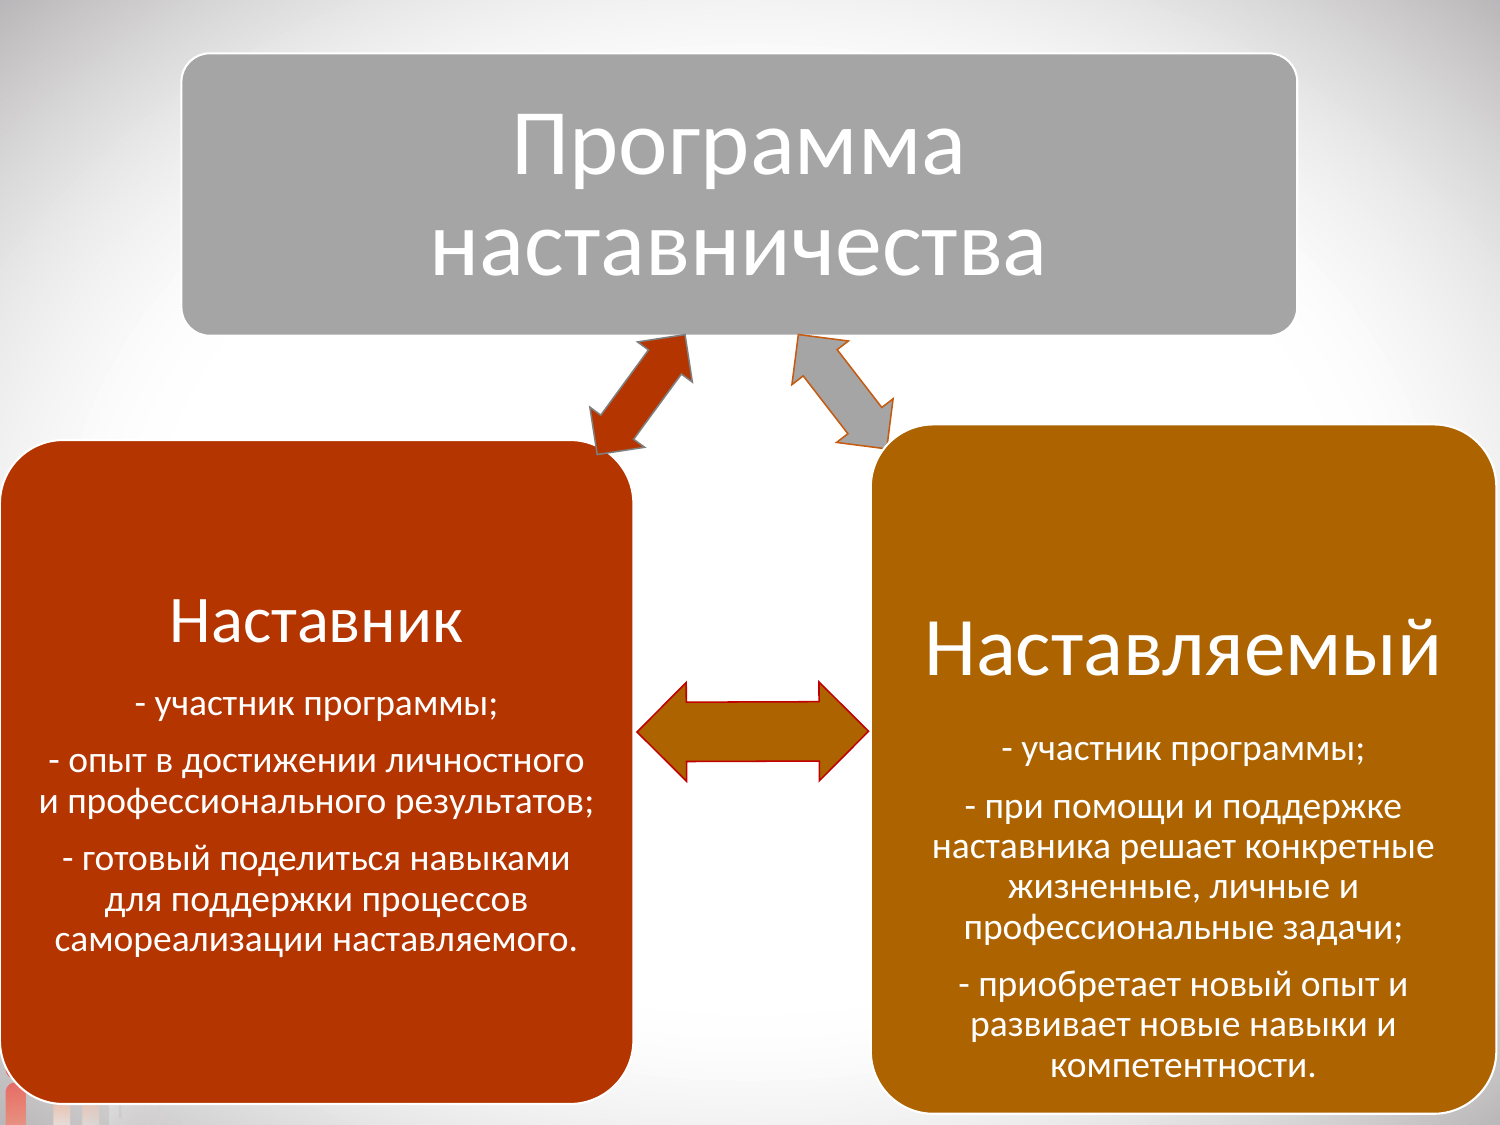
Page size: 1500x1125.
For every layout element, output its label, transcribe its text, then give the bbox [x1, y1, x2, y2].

text_box [637, 681, 869, 782]
text_box Наставник - участник программы; - опыт в достижении личностного и профессионального результатов; - готовый поделиться навыками для поддержки процессов самореализации наставляемого. [0, 440, 634, 1104]
text_box [589, 334, 693, 455]
text_box [791, 334, 894, 449]
text_box Наставляемый - участник программы; - при помощи и поддержке наставника решает конкретные жизненные, личные и профессиональные задачи; - приобретает новый опыт и развивает новые навыки и компетентности. [870, 424, 1497, 1114]
text_box Программа наставничества [181, 53, 1298, 336]
